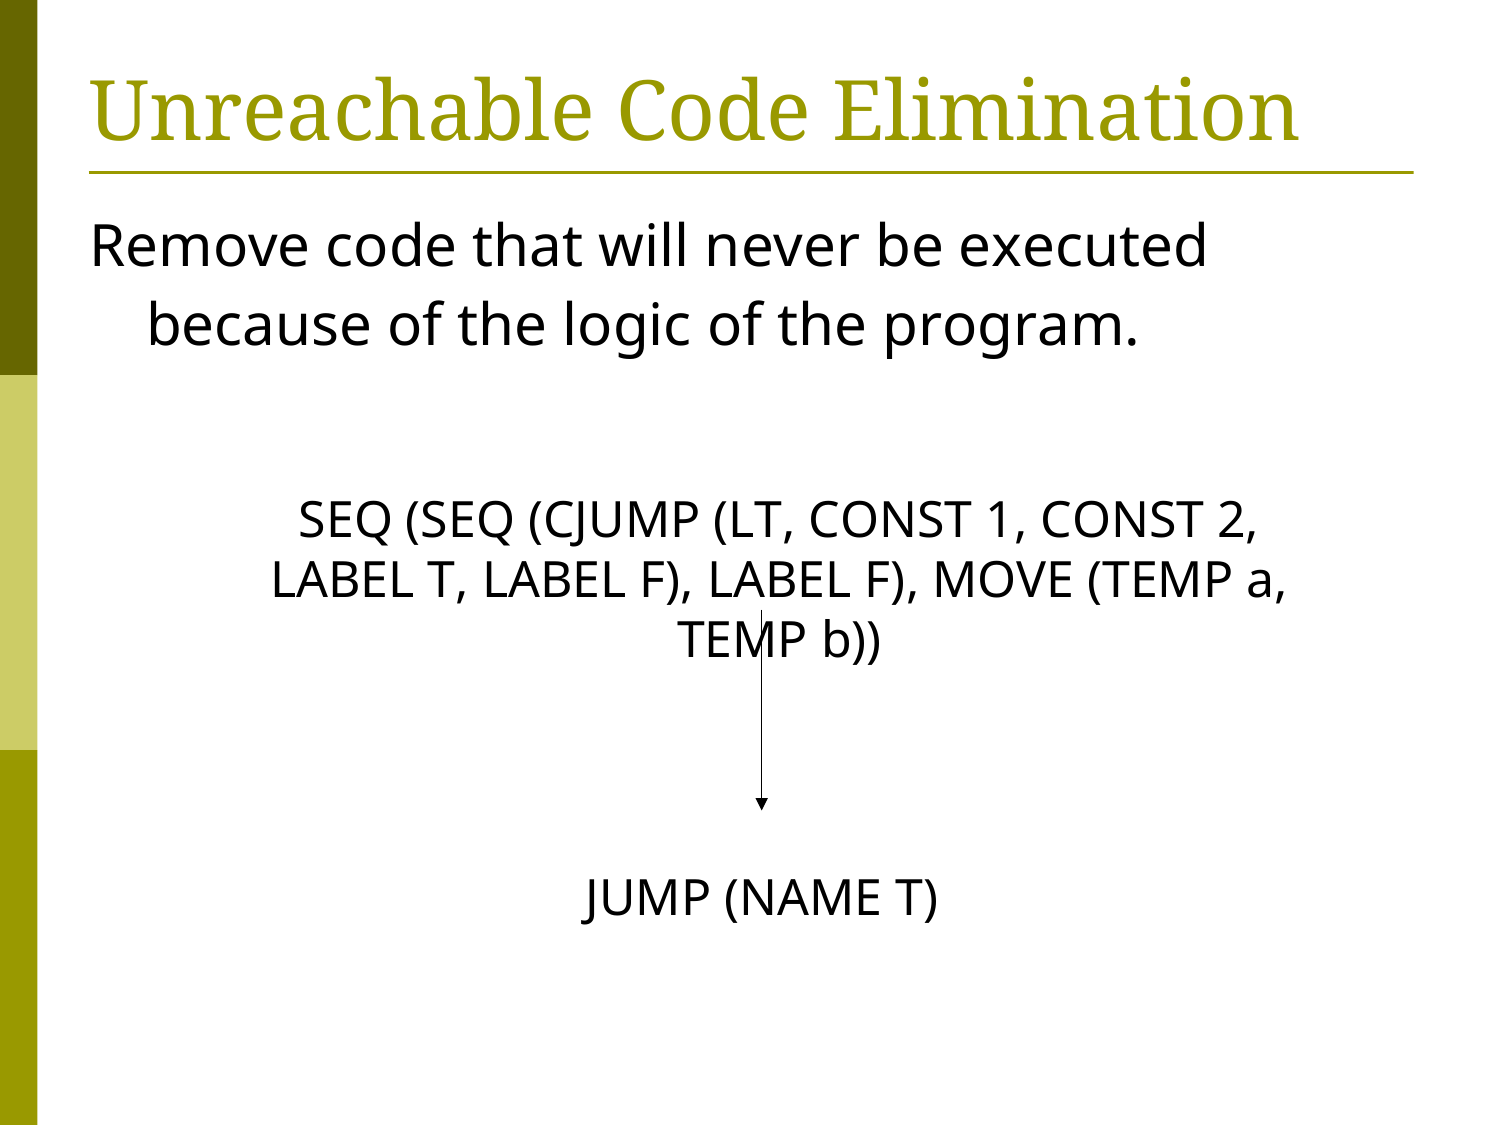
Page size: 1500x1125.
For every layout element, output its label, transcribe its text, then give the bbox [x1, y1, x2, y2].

text_box SEQ (SEQ (CJUMP (LT, CONST 1, CONST 2, LABEL T, LABEL F), LABEL F), MOVE (TEMP a, TEMP b)) [230, 479, 1329, 676]
text_box JUMP (NAME T) [242, 857, 1282, 934]
list Remove code that will never be executed because of the logic of the program. [75, 196, 1426, 386]
title Unreachable Code Elimination [75, 45, 1426, 173]
